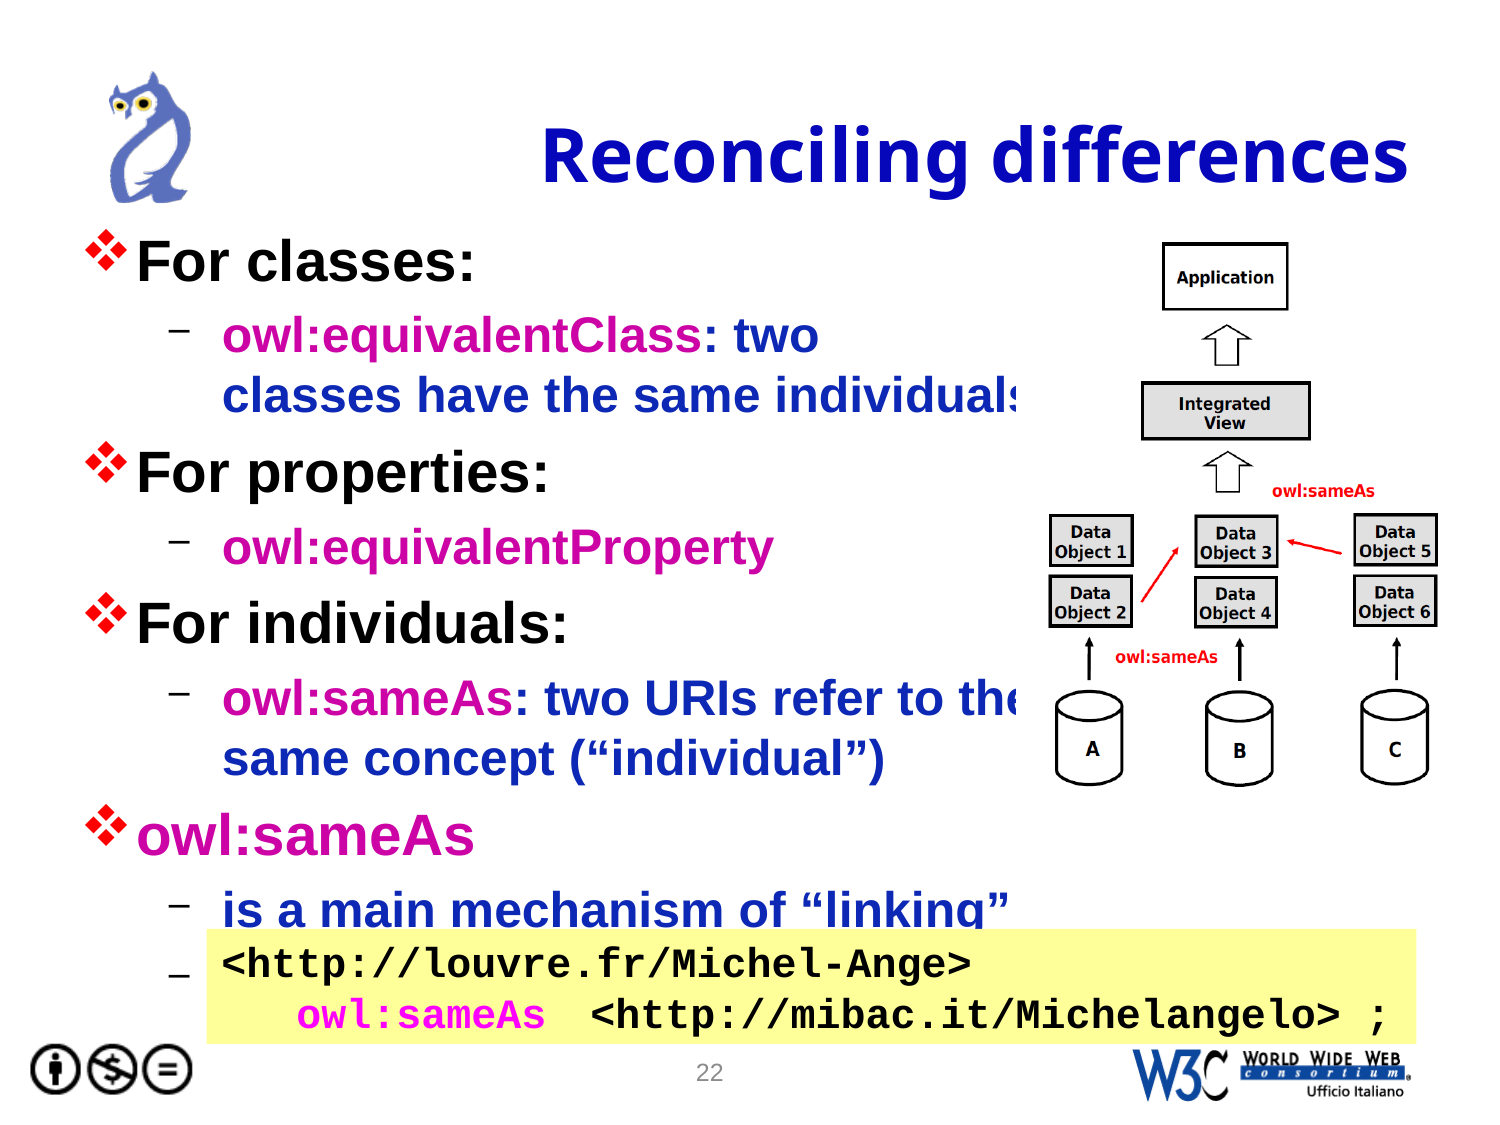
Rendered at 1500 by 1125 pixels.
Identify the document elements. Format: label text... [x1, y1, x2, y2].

list For classes: owl:equivalentClass: two classes have the same individuals For properties: owl:equivalentProperty For individuals: owl:sameAs: two URIs refer to the same concept (“individual”) owl:sameAs is a main mechanism of “linking” [65, 215, 1430, 1016]
picture [1016, 239, 1445, 790]
picture [1132, 1049, 1412, 1102]
title Reconciling differences [75, 59, 1425, 215]
slide_number <number> [680, 1044, 761, 1102]
text_box <http://louvre.fr/Michel-Ange> owl:sameAs <http://mibac.it/Michelangelo> ; [206, 928, 1417, 1044]
picture [15, 1022, 205, 1106]
picture [109, 71, 193, 206]
